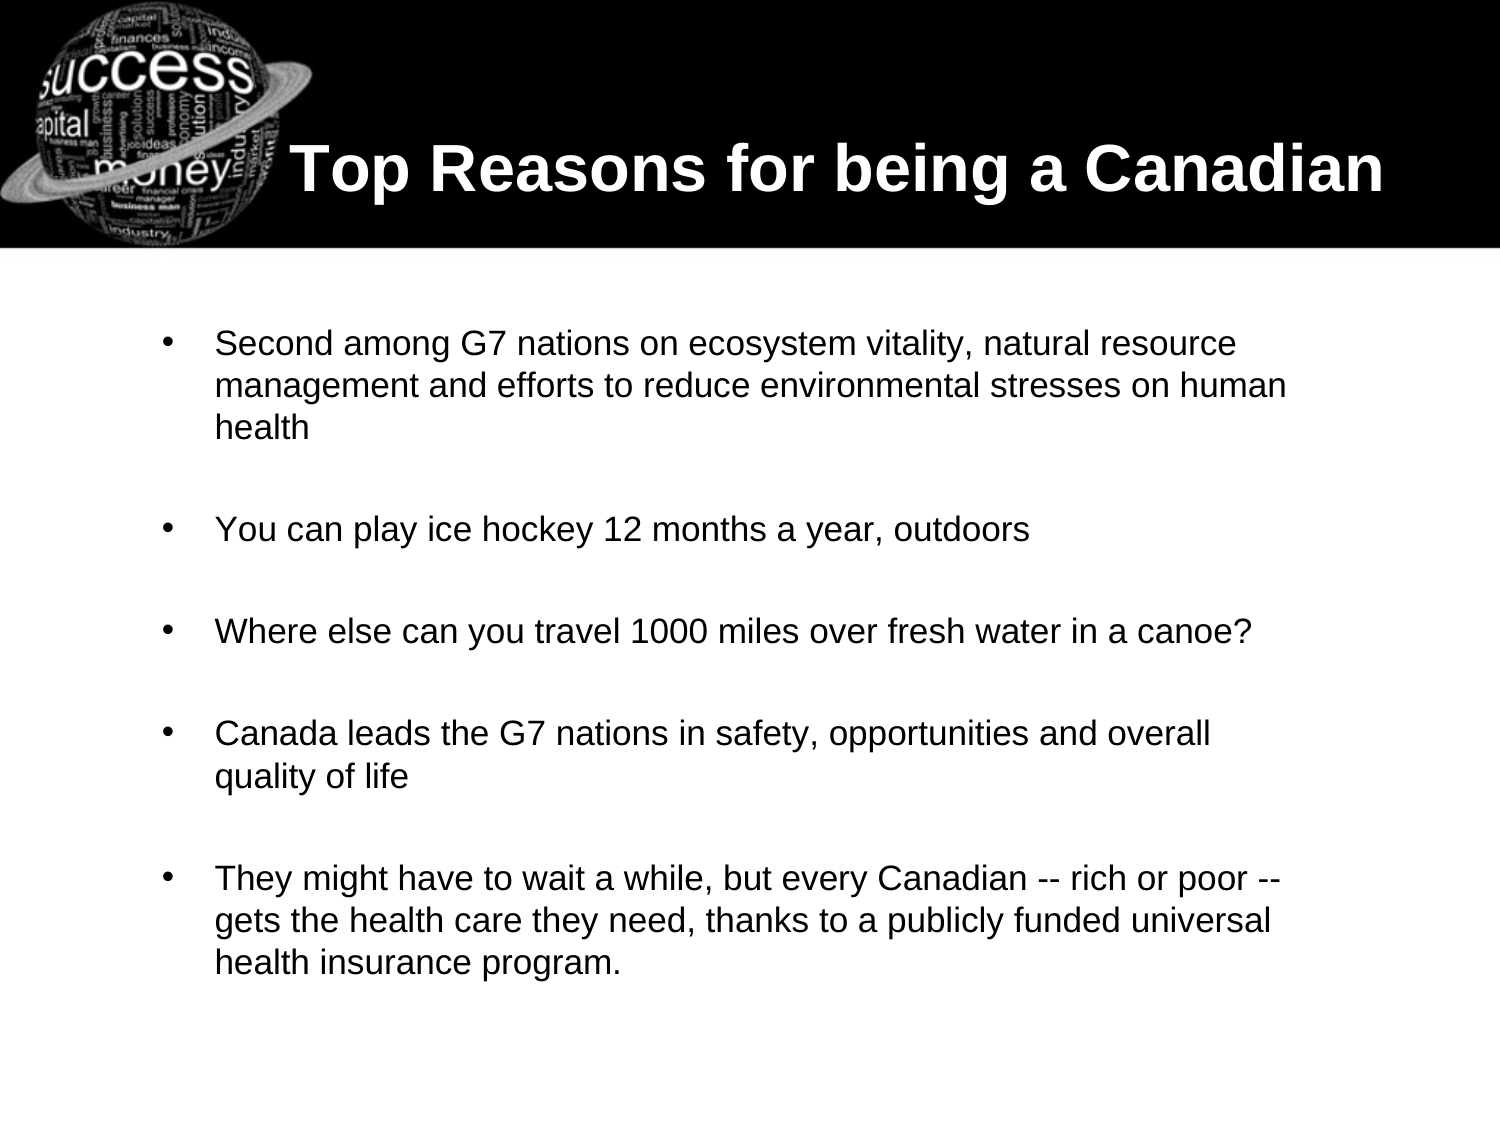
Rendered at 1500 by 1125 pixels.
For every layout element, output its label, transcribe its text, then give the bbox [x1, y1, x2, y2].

list Second among G7 nations on ecosystem vitality, natural resource management and efforts to reduce environmental stresses on human health You can play ice hockey 12 months a year, outdoors Where else can you travel 1000 miles over fresh water in a canoe? Canada leads the G7 nations in safety, opportunities and overall quality of life They might have to wait a while, but every Canadian -- rich or poor -- gets the health care they need, thanks to a publicly funded universal health insurance program. [146, 312, 1319, 998]
picture [0, 0, 1500, 1125]
title Top Reasons for being a Canadian [249, 12, 1425, 238]
